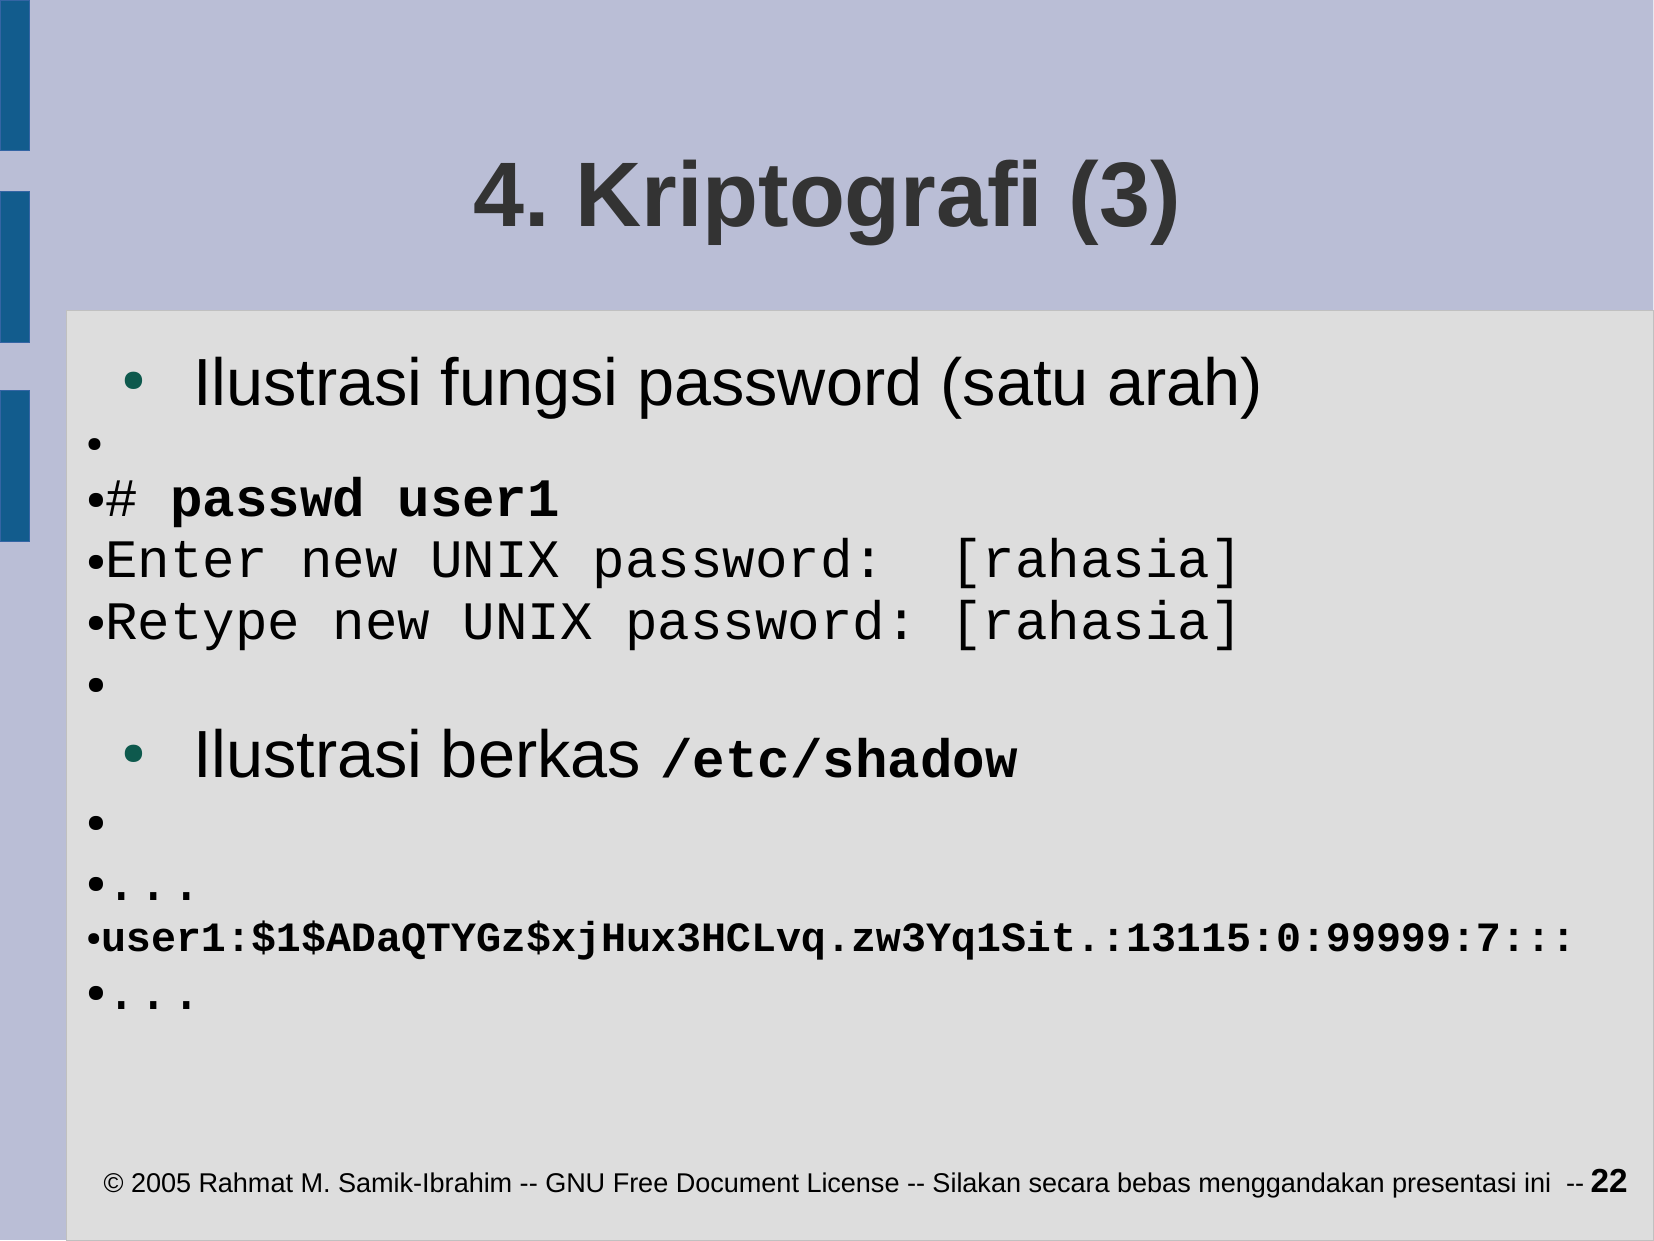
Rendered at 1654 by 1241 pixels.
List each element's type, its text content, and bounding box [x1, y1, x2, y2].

list Ilustrasi fungsi password (satu arah) # passwd user1 Enter new UNIX password: [rahasia] Retype new UNIX password: [rahasia] Ilustrasi berkas /etc/shadow ... user1:$1$ADaQTYGz$xjHux3HCLvq.zw3Yq1Sit.:13115:0:99999:7::: ... [86, 344, 1616, 1127]
title 4. Kriptografi (3) [121, 91, 1534, 299]
